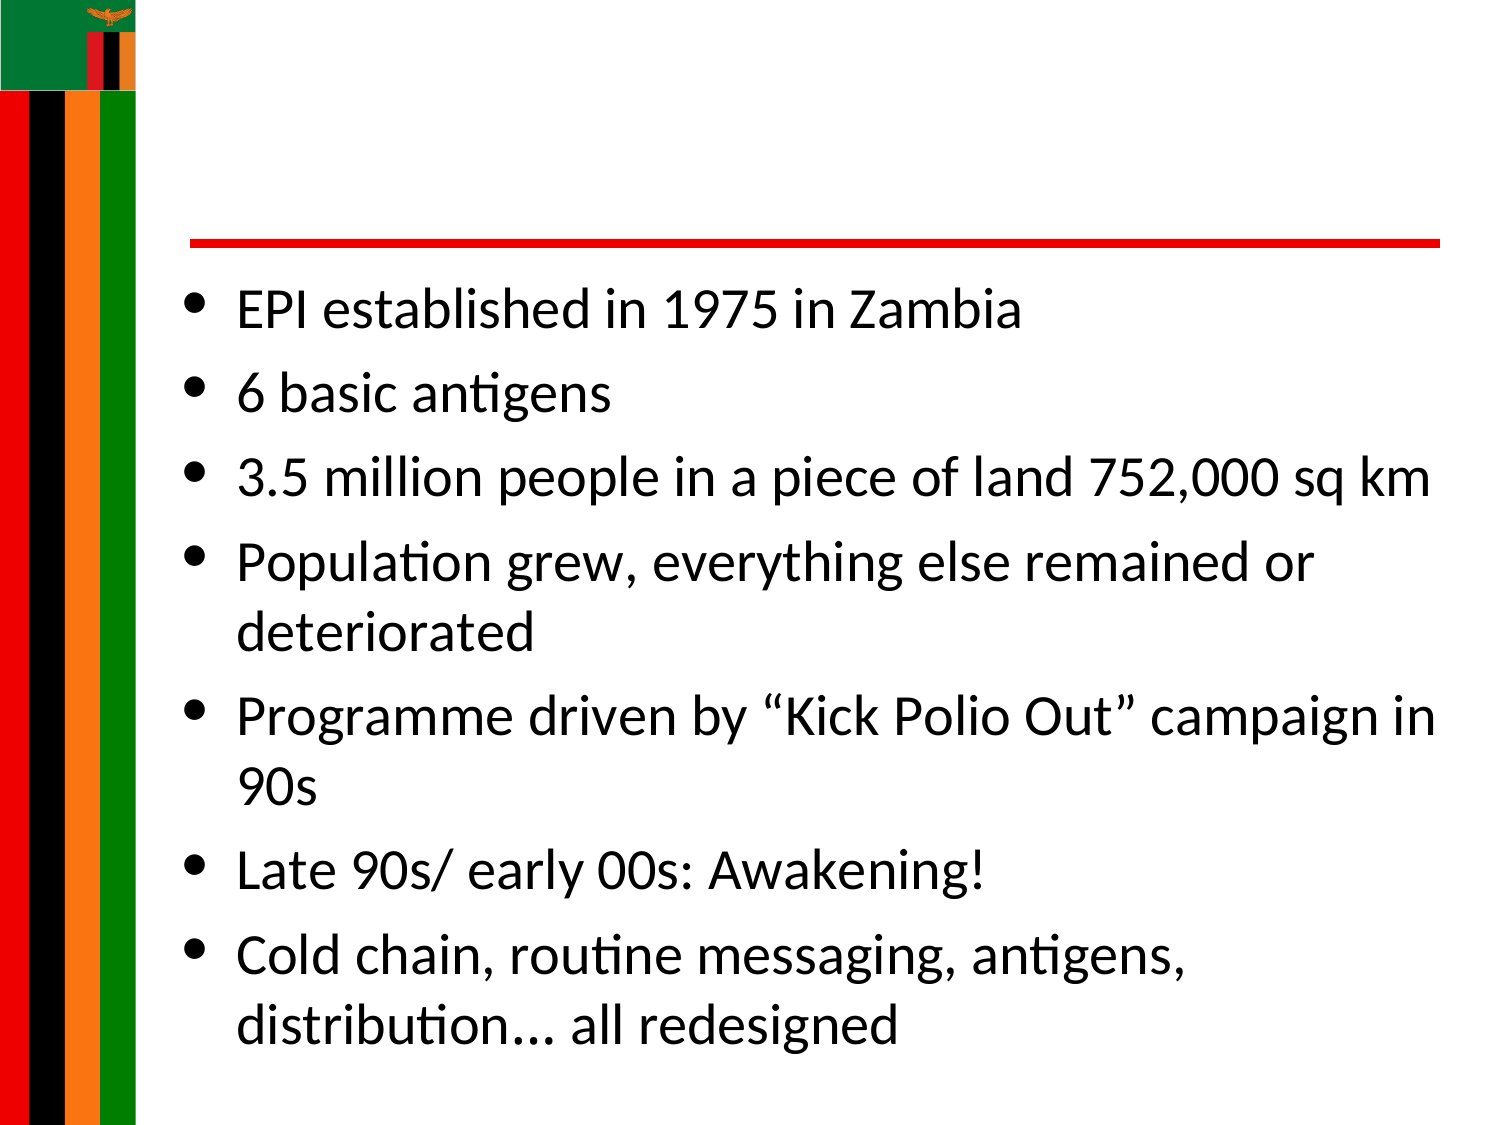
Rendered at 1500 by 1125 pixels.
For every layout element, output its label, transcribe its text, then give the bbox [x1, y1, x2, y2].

picture [0, 0, 136, 91]
list EPI established in 1975 in Zambia 6 basic antigens 3.5 million people in a piece of land 752,000 sq km Population grew, everything else remained or deteriorated Programme driven by “Kick Polio Out” campaign in 90s Late 90s/ early 00s: Awakening! Cold chain, routine messaging, antigens, distribution… all redesigned [165, 262, 1479, 1081]
